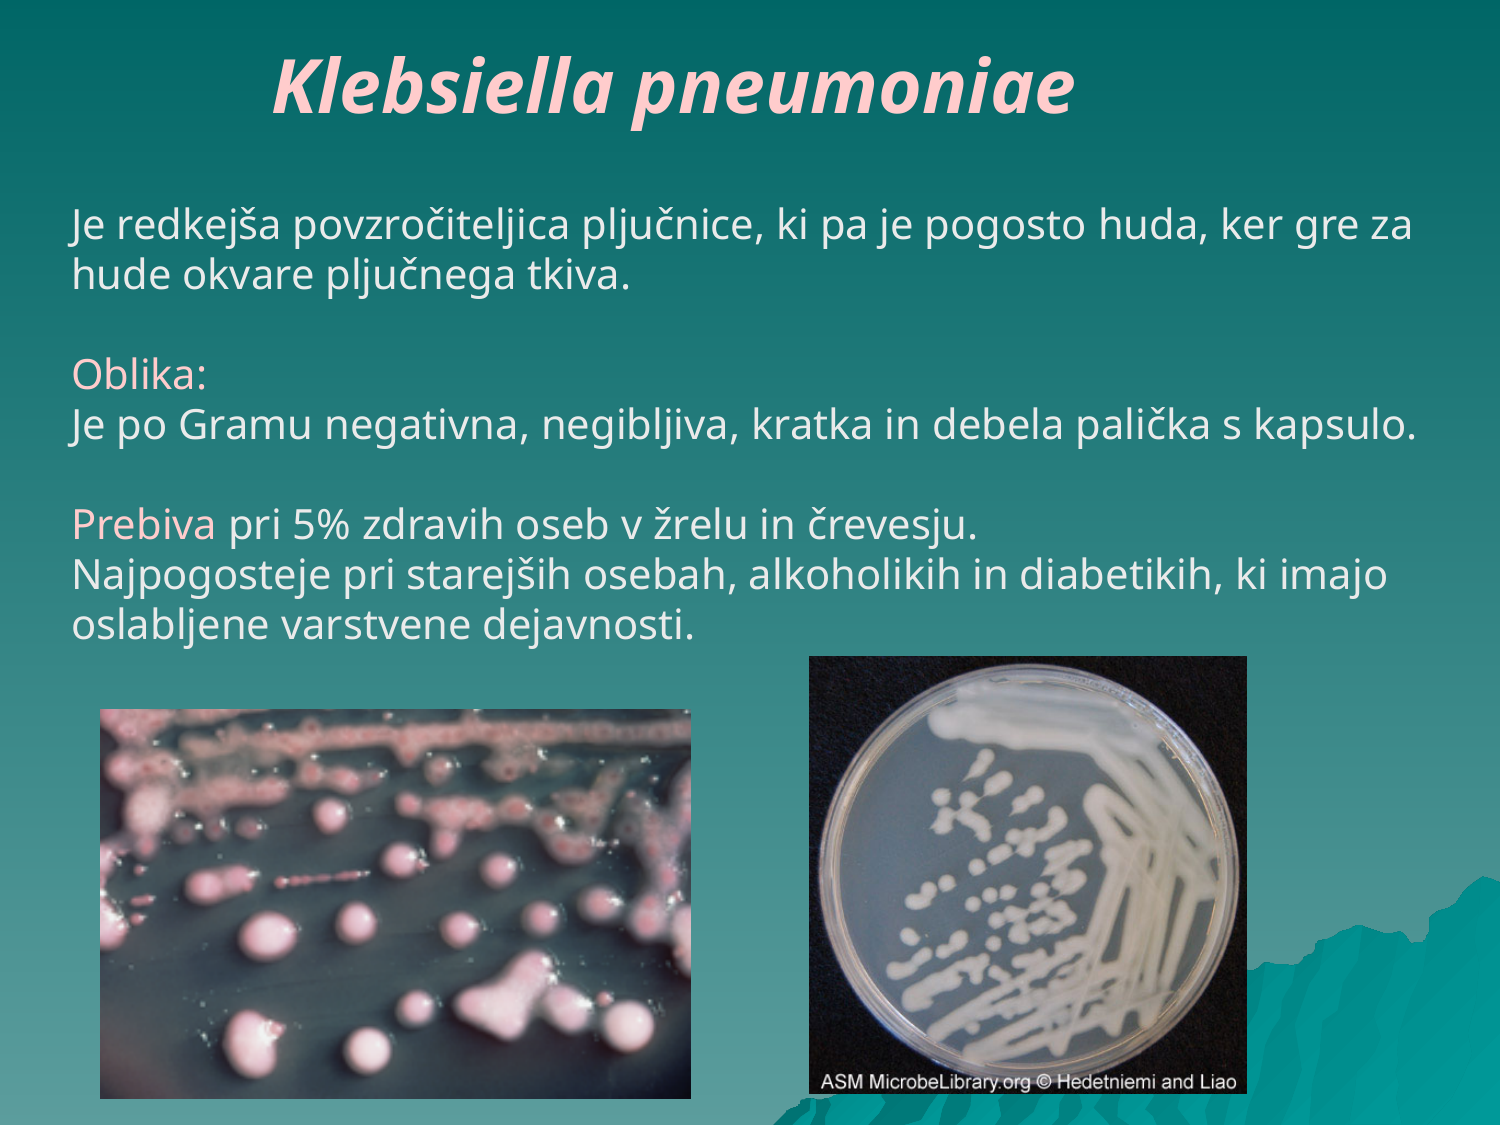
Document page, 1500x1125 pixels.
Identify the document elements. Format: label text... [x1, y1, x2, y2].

text_box Klebsiella pneumoniae [159, 30, 1353, 136]
picture [809, 656, 1247, 1094]
picture [100, 709, 691, 1099]
title Je redkejša povzročiteljica pljučnice, ki pa je pogosto huda, ker gre za hude okvare pljučnega tkiva. Oblika: Je po Gramu negativna, negibljiva, kratka in debela palička s kapsulo. Prebiva pri 5% zdravih oseb v žrelu in črevesju. Najpogosteje pri starejših osebah, alkoholikih in diabetikih, ki imajo oslabljene varstvene dejavnosti. [41, 160, 1449, 775]
